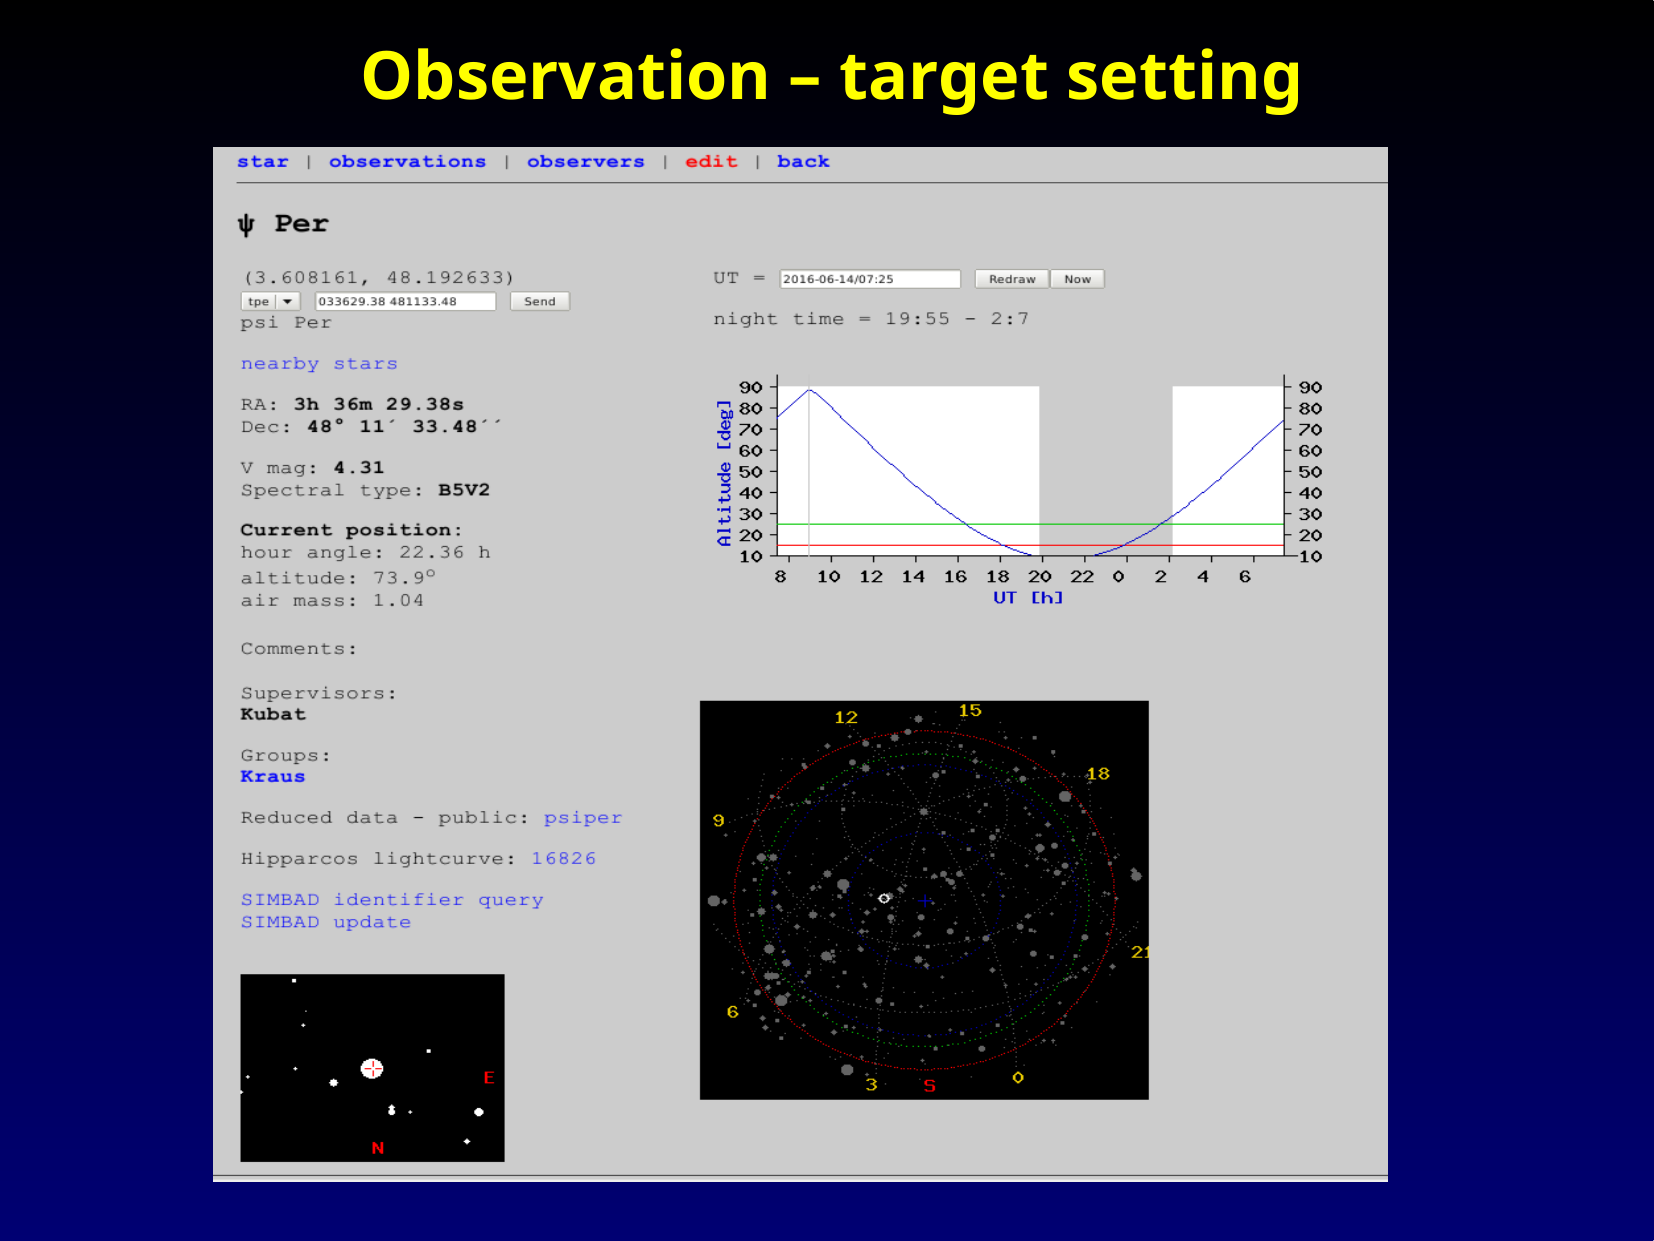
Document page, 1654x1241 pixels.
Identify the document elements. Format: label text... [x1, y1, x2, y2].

picture [213, 147, 1388, 1182]
list [88, 147, 1577, 1229]
title Observation – target setting [88, 29, 1577, 119]
